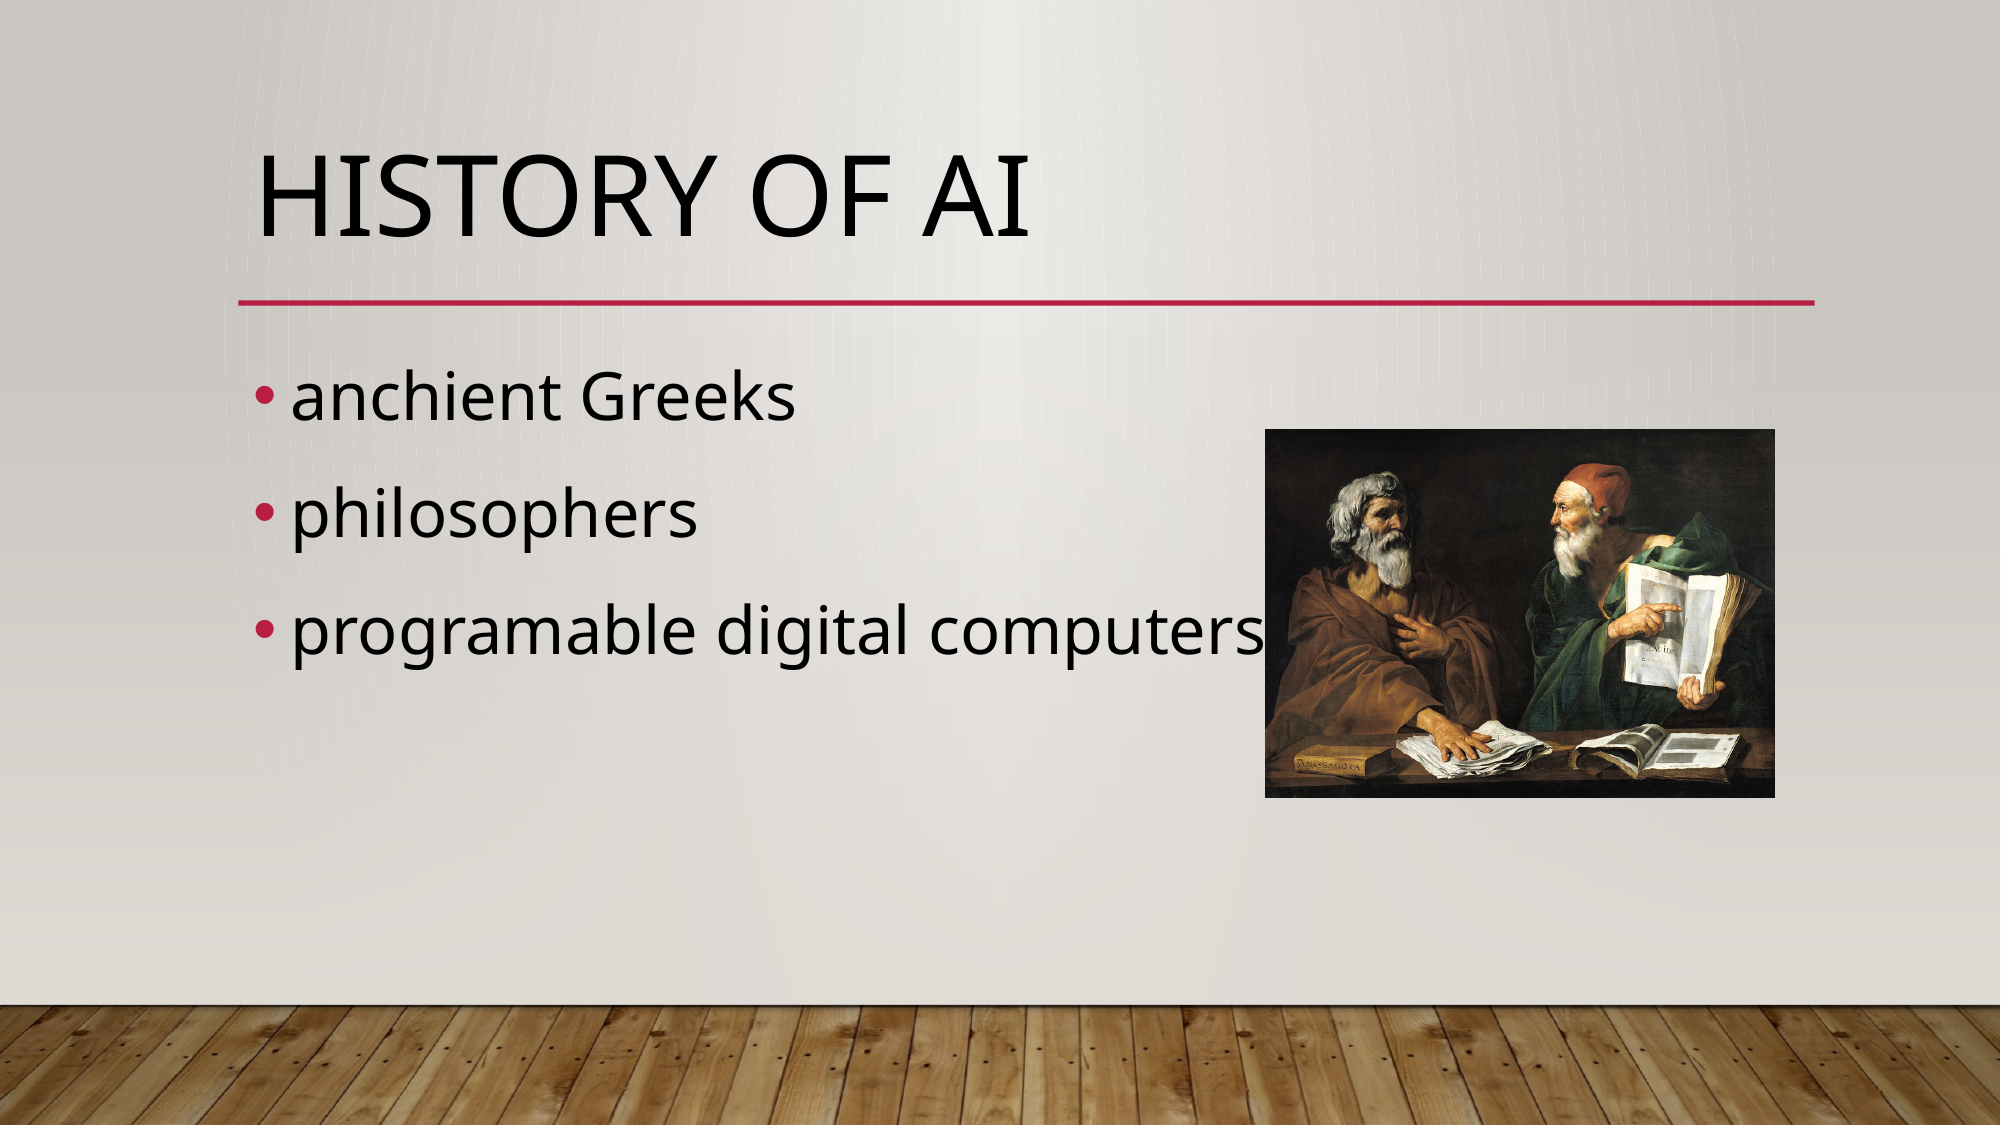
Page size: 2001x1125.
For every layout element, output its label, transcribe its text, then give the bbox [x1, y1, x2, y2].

title History of ai [238, 131, 1814, 305]
picture [1265, 429, 1775, 798]
picture [0, 1005, 2000, 1125]
list anchient Greeks philosophers programable digital computers [238, 330, 1814, 897]
